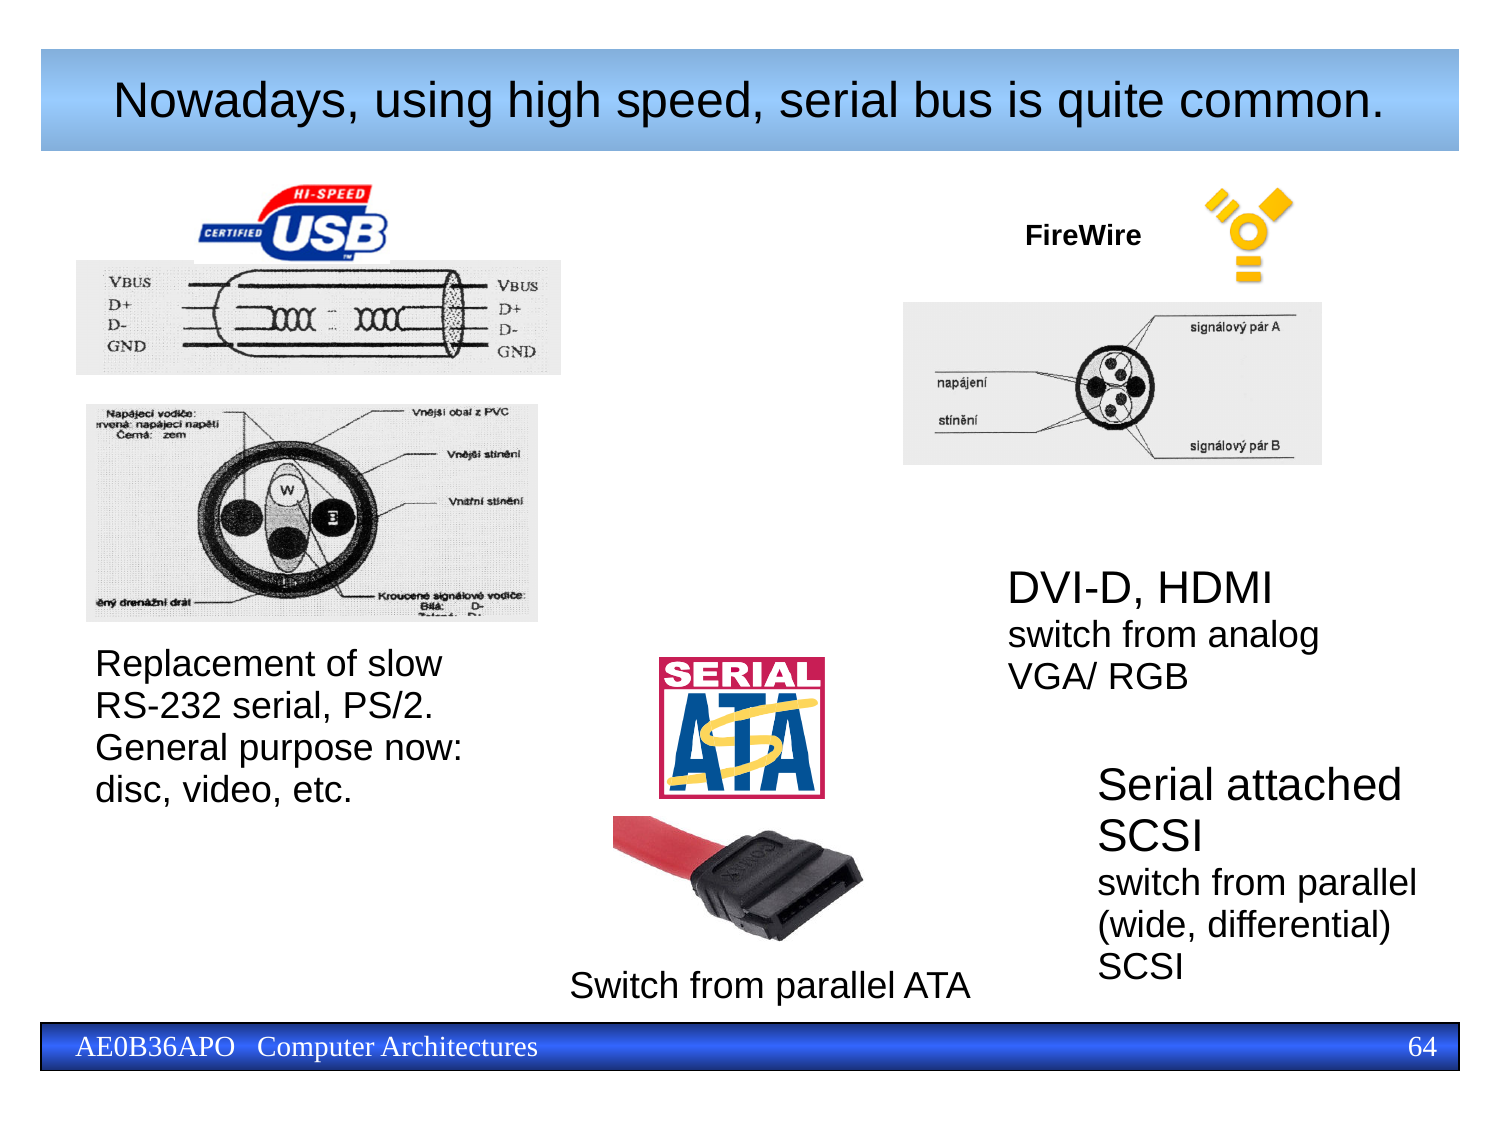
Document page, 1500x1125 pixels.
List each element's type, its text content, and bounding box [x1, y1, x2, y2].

title Nowadays, using high speed, serial bus is quite common. [41, 49, 1459, 151]
picture [903, 302, 1322, 465]
text_box DVI-D, HDMI switch from analog VGA/ RGB [993, 554, 1414, 705]
picture [76, 184, 561, 375]
text_box Replacement of slow RS-232 serial, PS/2. General purpose now: disc, video, etc. [80, 635, 519, 819]
picture [86, 404, 538, 622]
picture [1198, 184, 1299, 285]
picture [659, 657, 825, 799]
picture [612, 816, 869, 944]
text_box FireWire [1000, 208, 1157, 259]
text_box Switch from parallel ATA [554, 957, 994, 1015]
text_box Serial attached SCSI switch from parallel (wide, differential) SCSI [1082, 751, 1441, 995]
